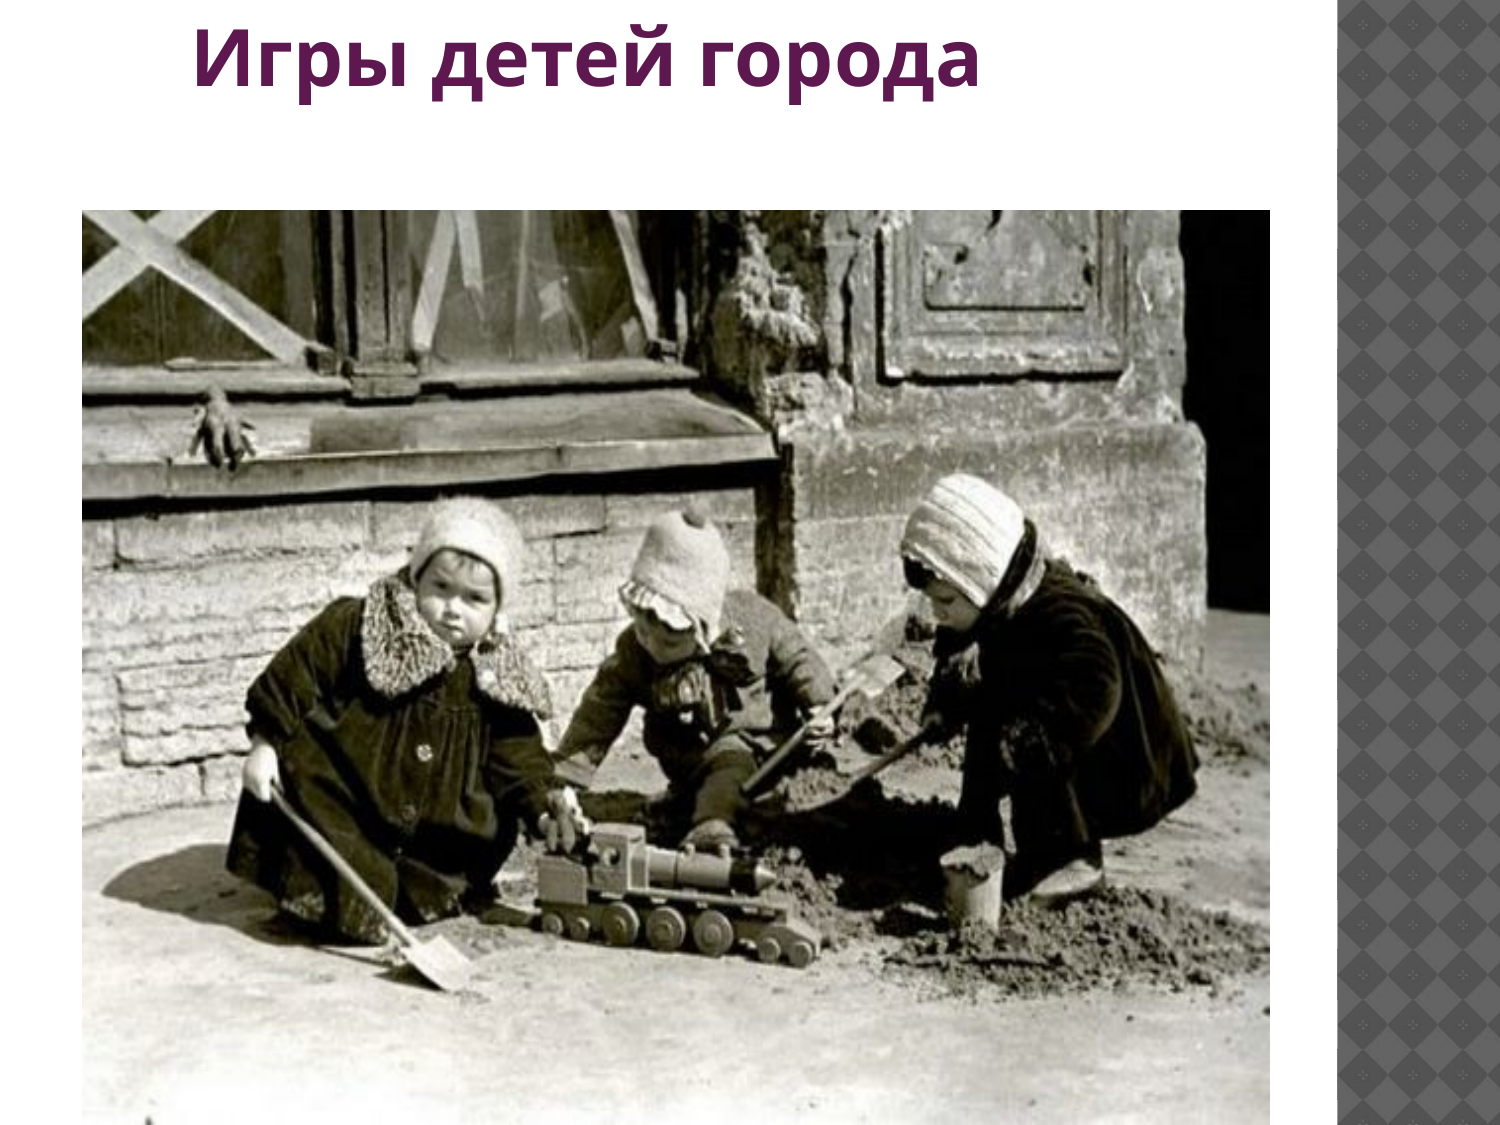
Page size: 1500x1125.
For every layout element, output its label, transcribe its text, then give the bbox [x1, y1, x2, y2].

picture [82, 210, 1270, 1125]
title Игры детей города [175, 0, 1263, 200]
